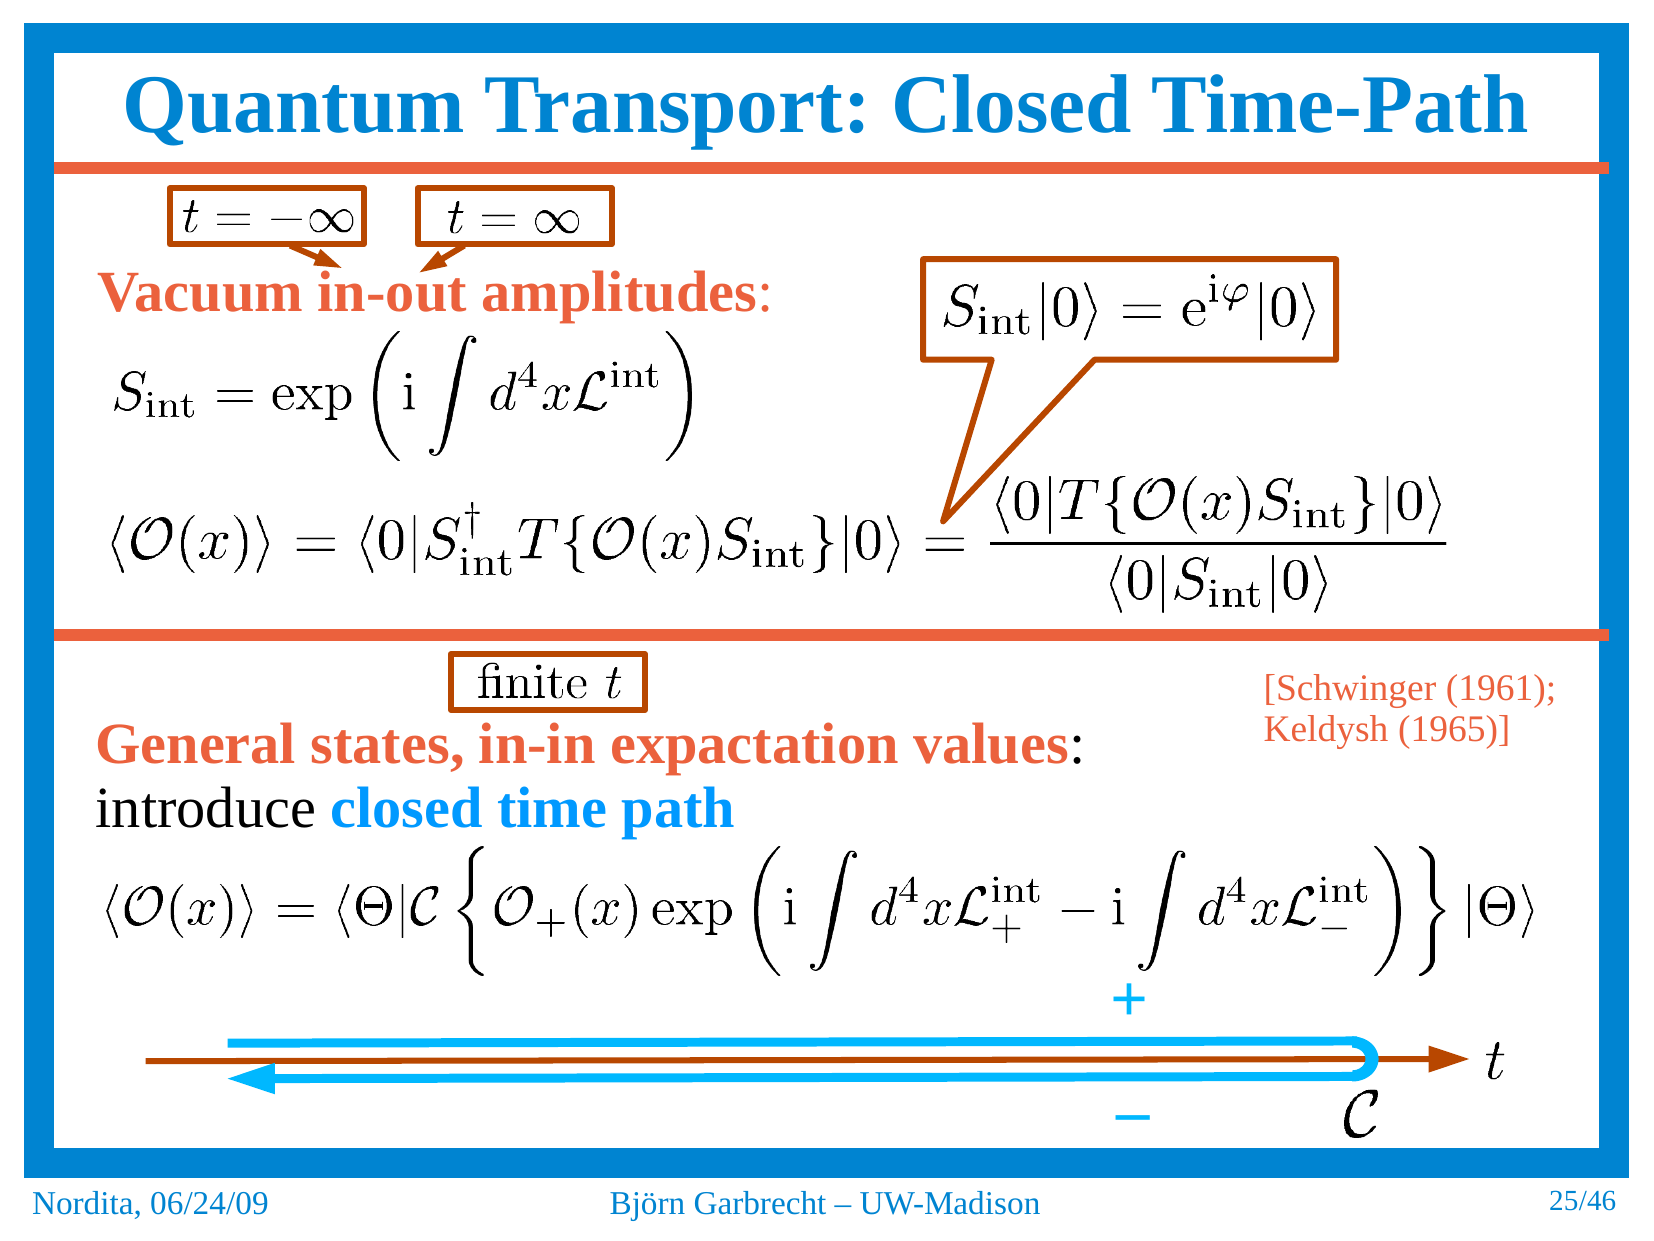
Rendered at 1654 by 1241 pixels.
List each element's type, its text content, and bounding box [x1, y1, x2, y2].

picture [473, 660, 634, 706]
picture [95, 467, 1461, 620]
picture [936, 269, 1339, 345]
text_box [1352, 1036, 1379, 1082]
picture [107, 324, 708, 466]
text_box General states, in-in expactation values: introduce closed time path [80, 703, 1101, 871]
picture [91, 839, 1554, 981]
text_box [Schwinger (1961); Keldysh (1965)] [1248, 659, 1566, 766]
text_box – [1101, 1067, 1166, 1170]
text_box Vacuum in-out amplitudes: [83, 252, 789, 344]
picture [178, 193, 364, 239]
picture [443, 194, 594, 240]
text_box + [1095, 981, 1164, 1057]
title Quantum Transport: Closed Time-Path [82, 43, 1571, 162]
picture [1338, 1086, 1398, 1146]
picture [1480, 1034, 1521, 1087]
